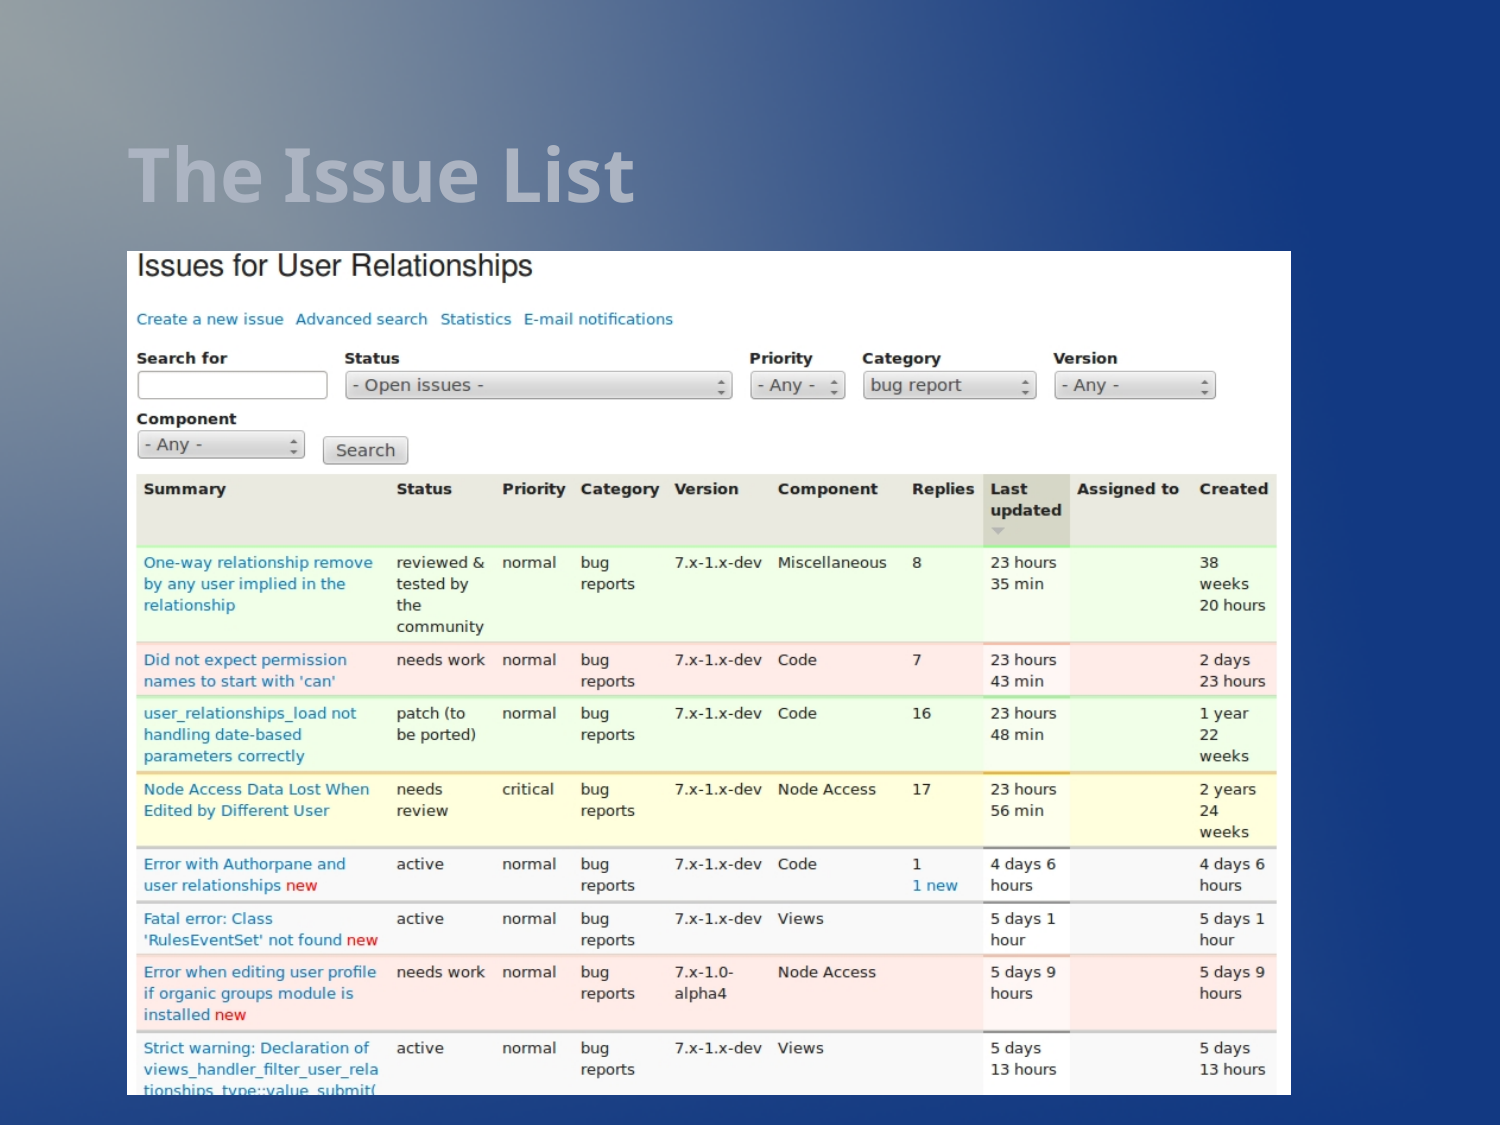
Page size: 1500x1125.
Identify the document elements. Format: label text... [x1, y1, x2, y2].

title The Issue List [75, 14, 1425, 233]
picture [0, 0, 1500, 1125]
